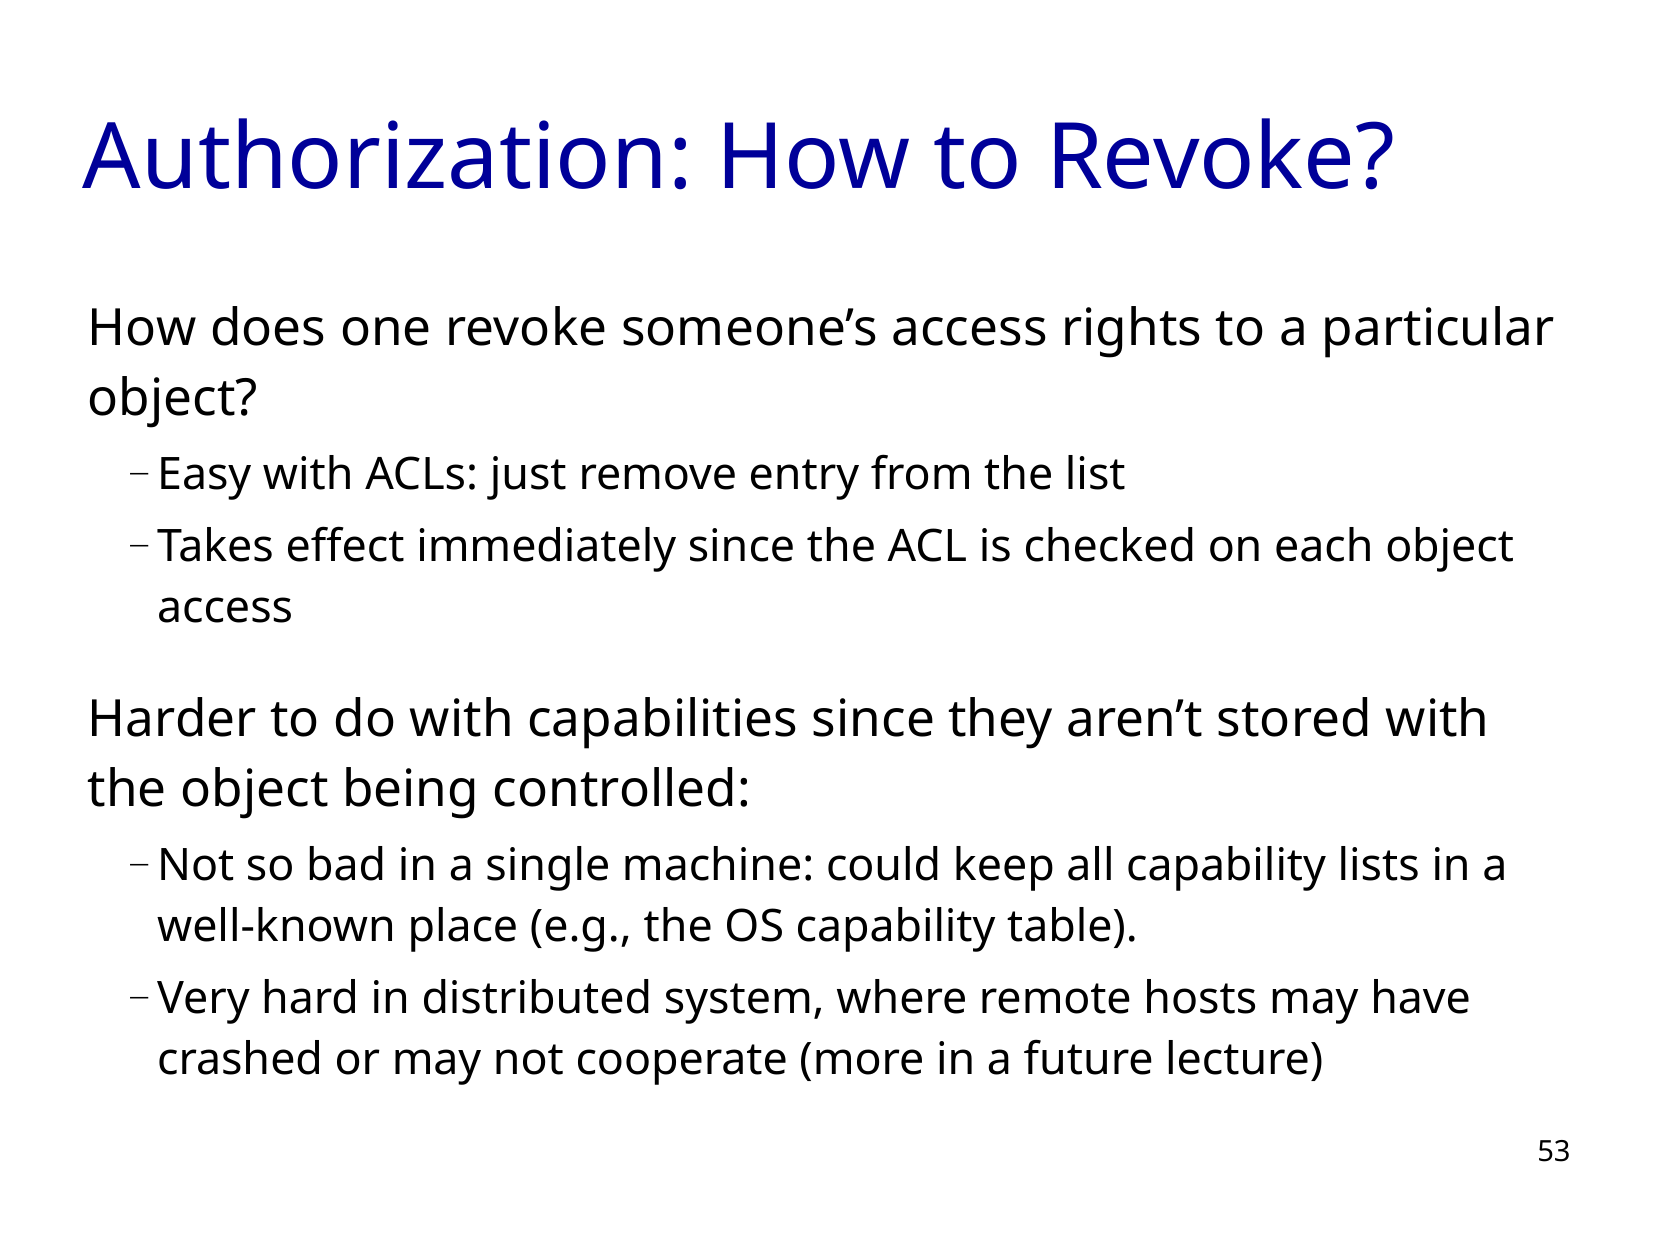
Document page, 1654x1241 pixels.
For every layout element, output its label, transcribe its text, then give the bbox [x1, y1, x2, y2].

list How does one revoke someone’s access rights to a particular object? Easy with ACLs: just remove entry from the list Takes effect immediately since the ACL is checked on each object access Harder to do with capabilities since they aren’t stored with the object being controlled: Not so bad in a single machine: could keep all capability lists in a well-known place (e.g., the OS capability table). Very hard in distributed system, where remote hosts may have crashed or may not cooperate (more in a future lecture) [60, 290, 1571, 1096]
title Authorization: How to Revoke? [82, 49, 1571, 257]
